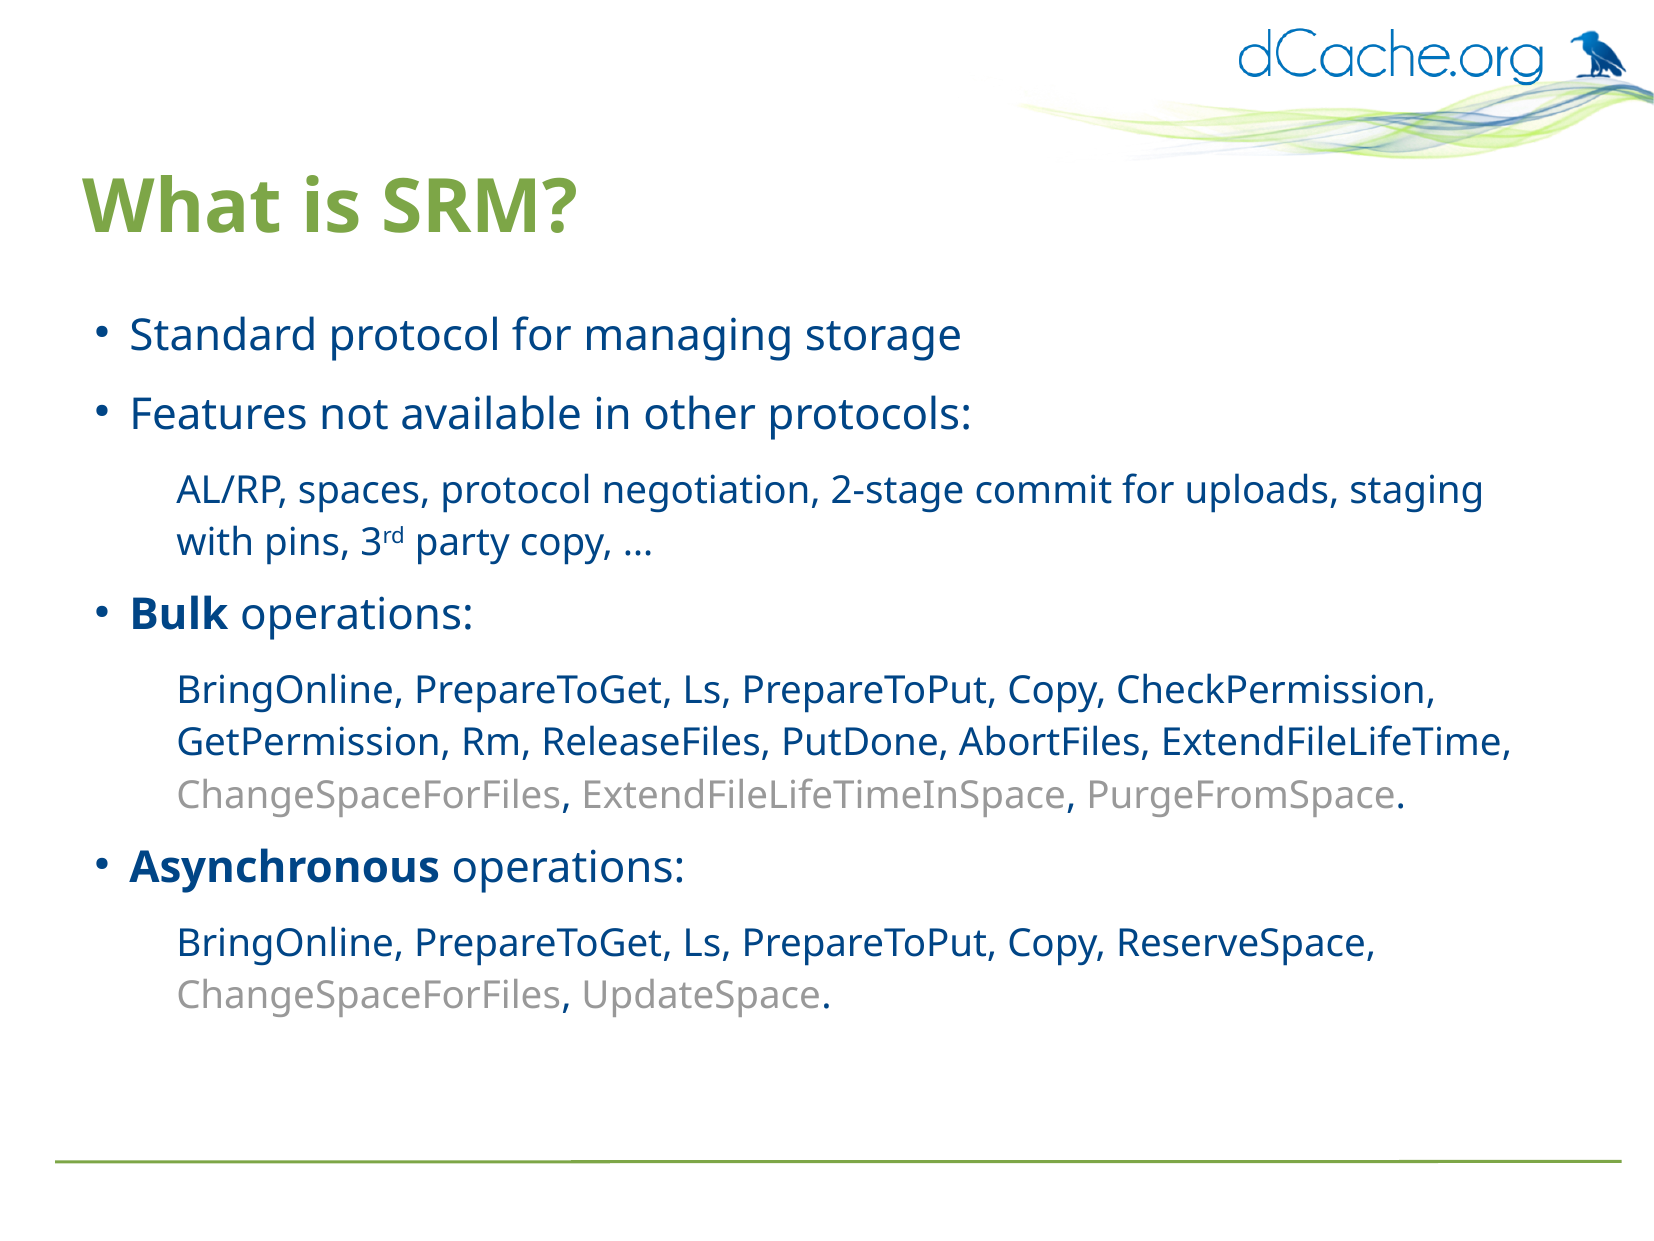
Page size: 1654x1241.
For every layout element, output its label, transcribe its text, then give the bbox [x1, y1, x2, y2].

picture [956, 16, 1654, 169]
title What is SRM? [82, 155, 1605, 252]
list Standard protocol for managing storage Features not available in other protocols: AL/RP, spaces, protocol negotiation, 2-stage commit for uploads, staging with pins, 3rd party copy, … Bulk operations: BringOnline, PrepareToGet, Ls, PrepareToPut, Copy, CheckPermission, GetPermission, Rm, ReleaseFiles, PutDone, AbortFiles, ExtendFileLifeTime, ChangeSpaceForFiles, ExtendFileLifeTimeInSpace, PurgeFromSpace. Asynchronous operations: BringOnline, PrepareToGet, Ls, PrepareToPut, Copy, ReserveSpace, ChangeSpaceForFiles, UpdateSpace. [82, 302, 1571, 1023]
